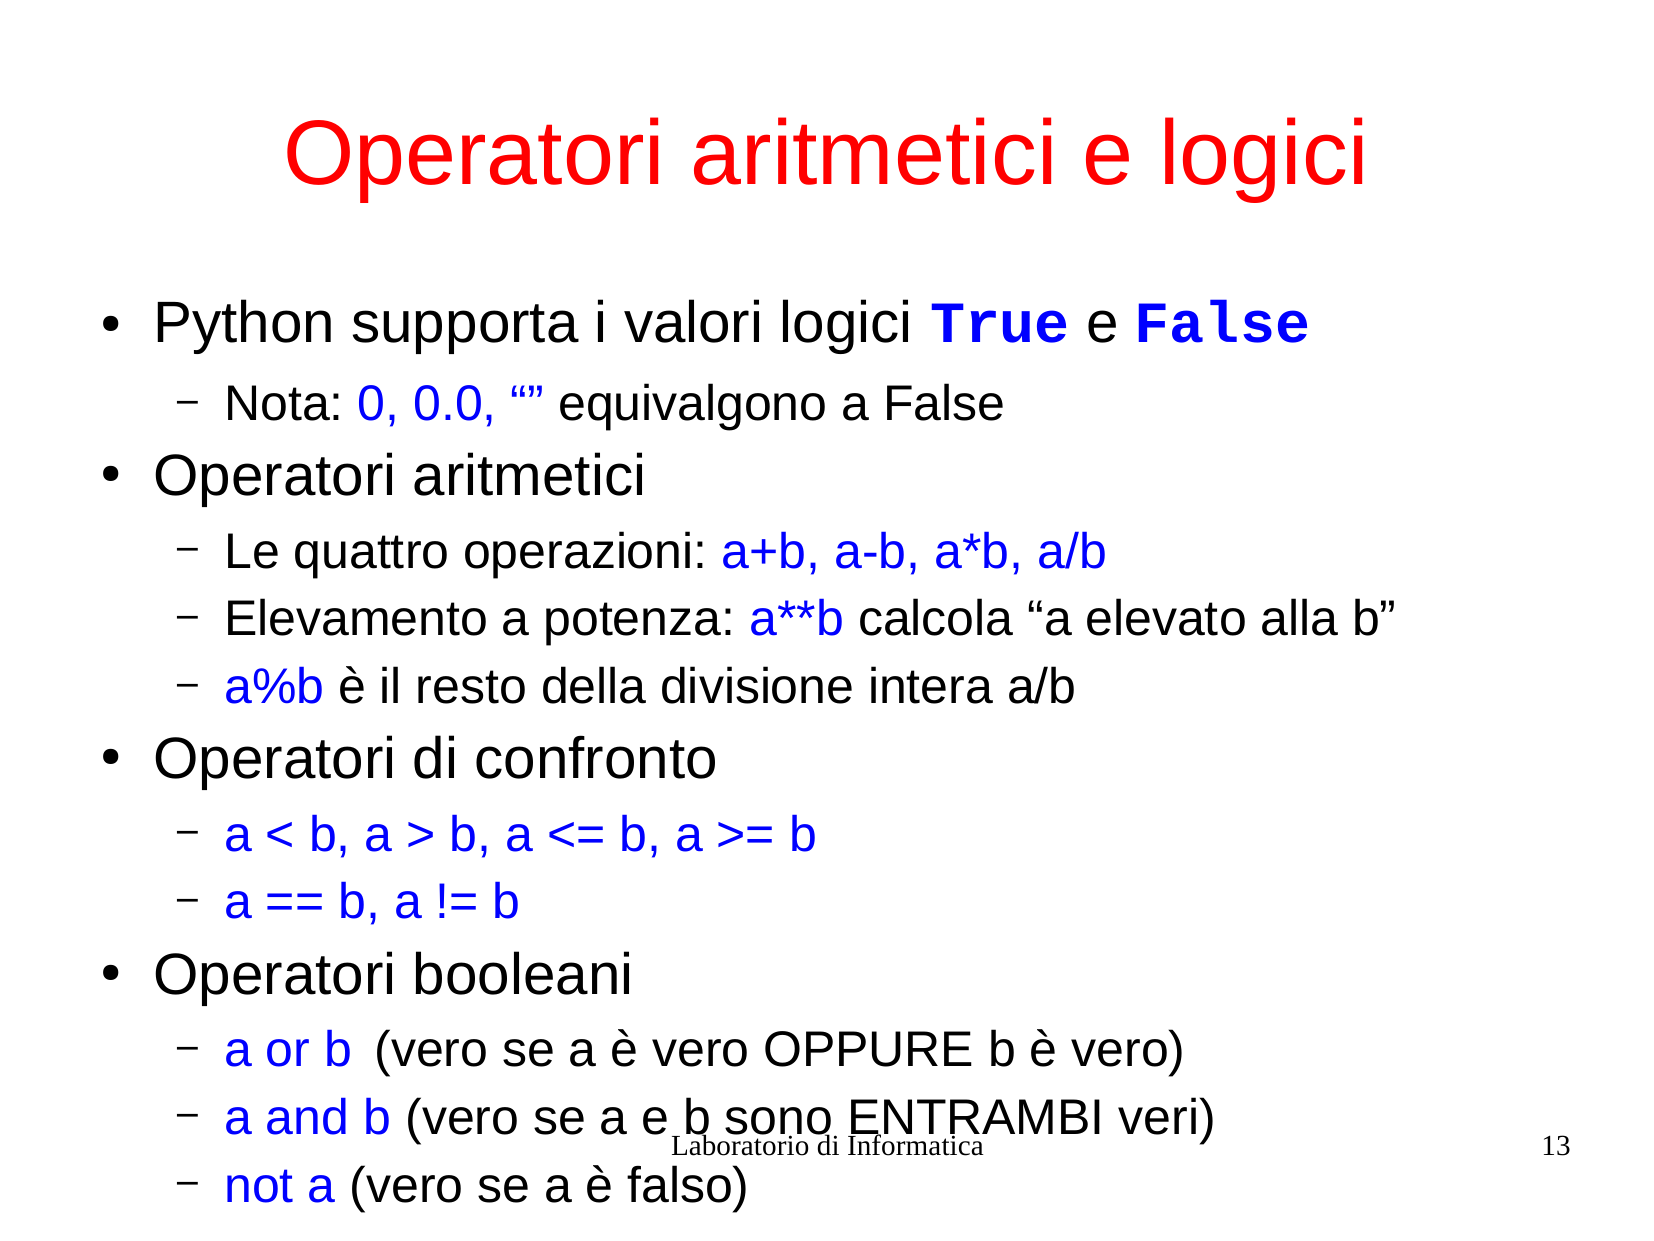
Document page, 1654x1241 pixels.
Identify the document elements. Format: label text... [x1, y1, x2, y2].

list Python supporta i valori logici True e False Nota: 0, 0.0, “” equivalgono a False Operatori aritmetici Le quattro operazioni: a+b, a-b, a*b, a/b Elevamento a potenza: a**b calcola “a elevato alla b” a%b è il resto della divisione intera a/b Operatori di confronto a < b, a > b, a <= b, a >= b a == b, a != b Operatori booleani a or b (vero se a è vero OPPURE b è vero) a and b (vero se a e b sono ENTRAMBI veri) not a (vero se a è falso) [82, 290, 1571, 1213]
title Operatori aritmetici e logici [82, 49, 1571, 257]
